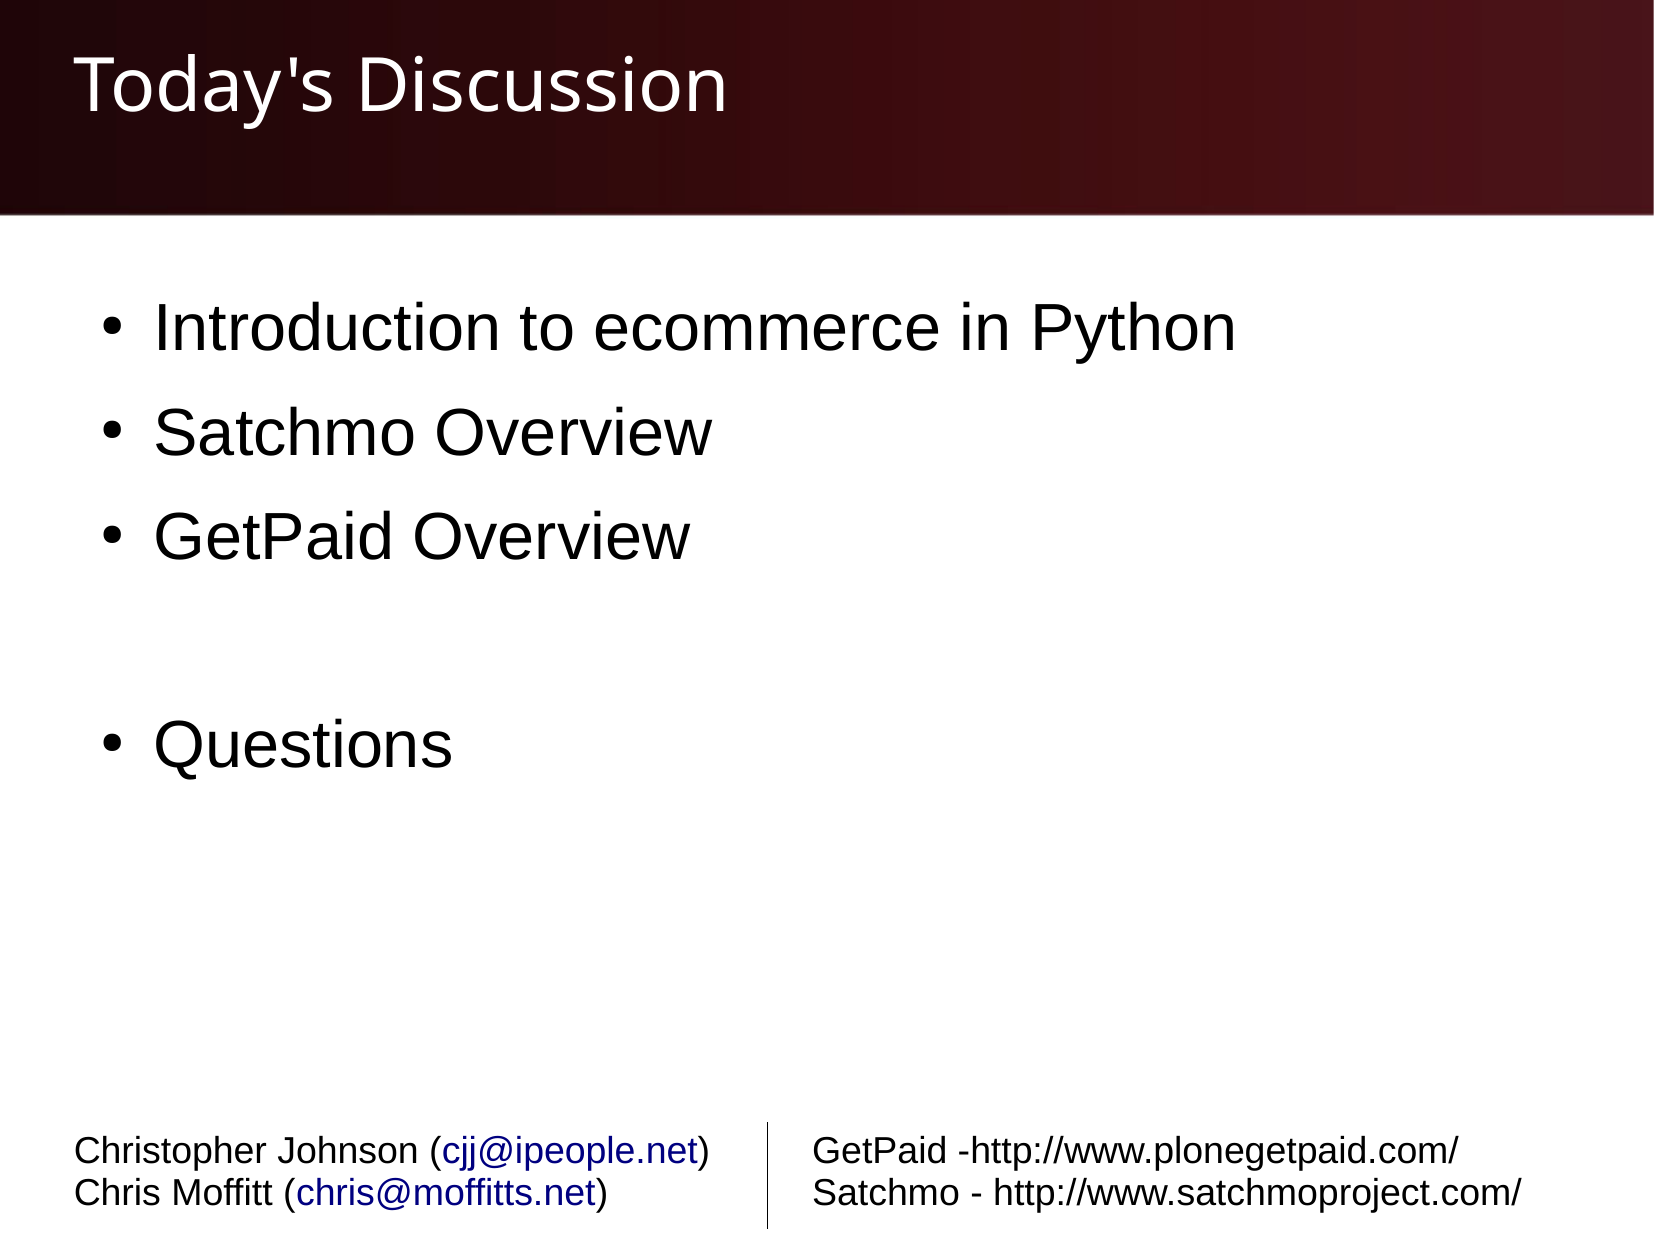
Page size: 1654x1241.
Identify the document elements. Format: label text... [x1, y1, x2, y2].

text_box Christopher Johnson (cjj@ipeople.net) GetPaid -http://www.plonegetpaid.com/ Chris Moffitt (chris@moffitts.net) Satchmo - http://www.satchmoproject.com/ [59, 1122, 767, 1221]
picture [0, 0, 1654, 1241]
text_box Christopher Johnson (cjj@ipeople.net) GetPaid -http://www.plonegetpaid.com/ Chris Moffitt (chris@moffitts.net) Satchmo - http://www.satchmoproject.com/ [768, 1122, 1595, 1221]
list Introduction to ecommerce in Python Satchmo Overview GetPaid Overview Questions [82, 290, 1571, 1109]
text_box Today's Discussion [59, 23, 1554, 205]
